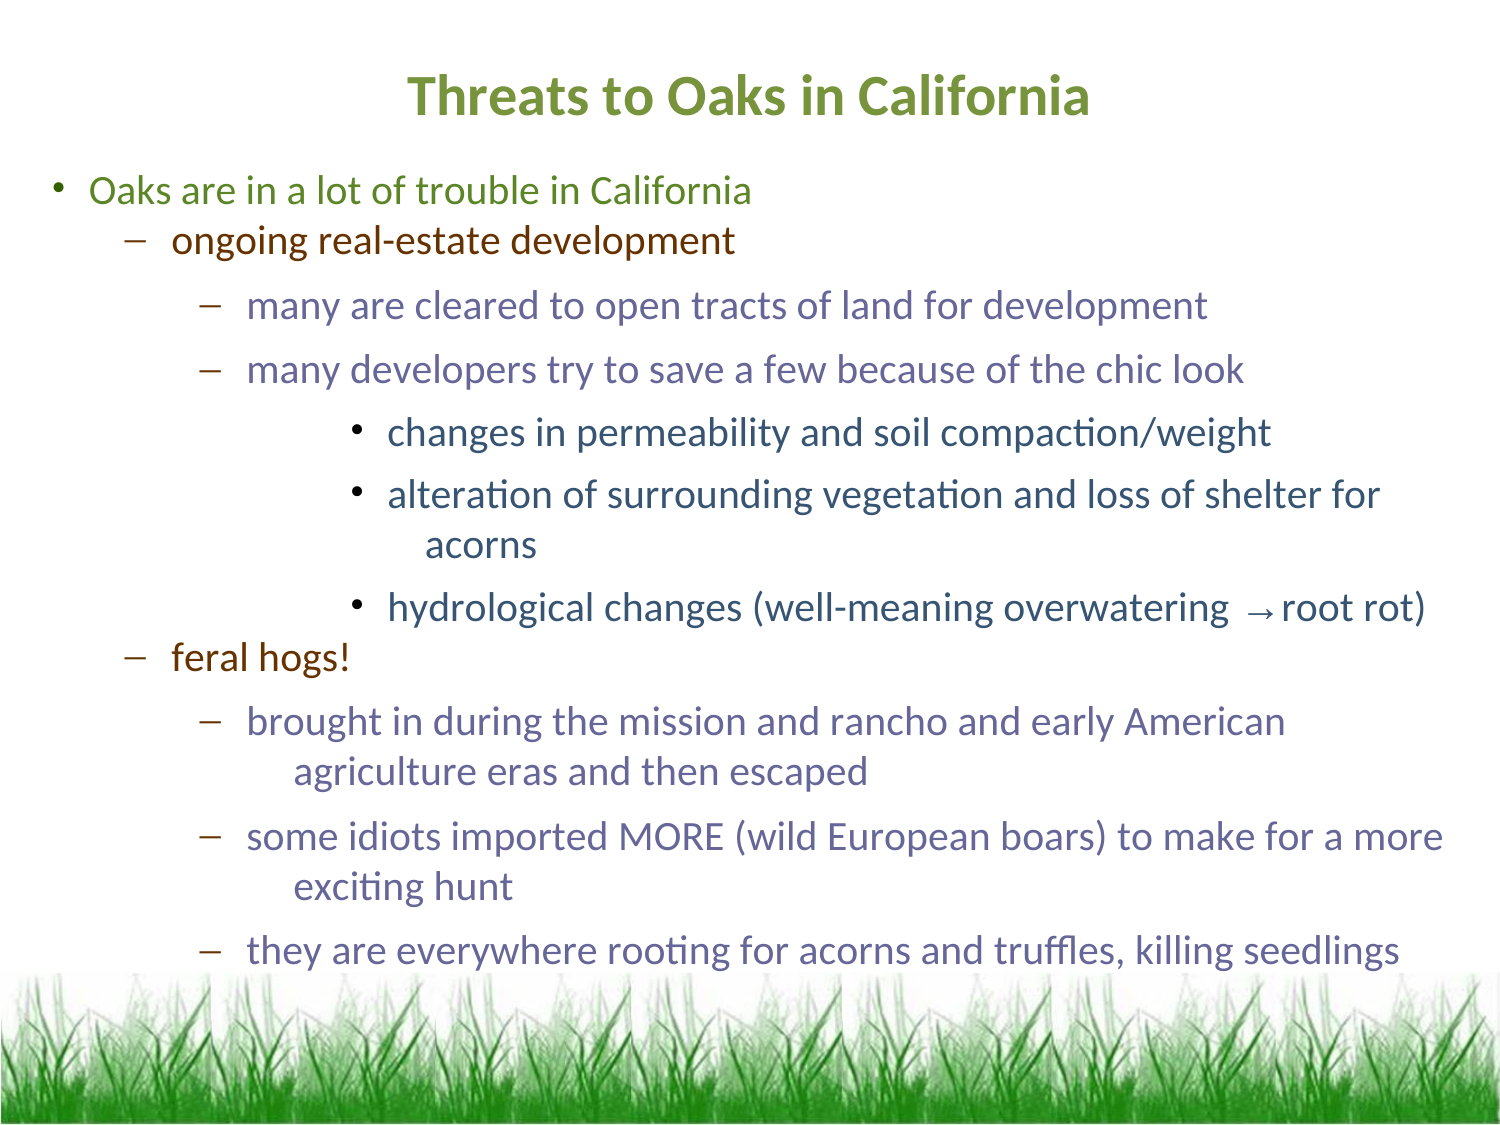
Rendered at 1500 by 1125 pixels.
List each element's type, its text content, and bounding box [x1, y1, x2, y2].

list Oaks are in a lot of trouble in California ongoing real-estate development many are cleared to open tracts of land for development many developers try to save a few because of the chic look changes in permeability and soil compaction/weight alteration of surrounding vegetation and loss of shelter for acorns hydrological changes (well-meaning overwatering →root rot) feral hogs! brought in during the mission and rancho and early American agriculture eras and then escaped some idiots imported MORE (wild European boars) to make for a more exciting hunt they are everywhere rooting for acorns and truffles, killing seedlings [34, 155, 1464, 981]
title Threats to Oaks in California [74, 16, 1425, 155]
picture [0, 972, 1500, 1125]
